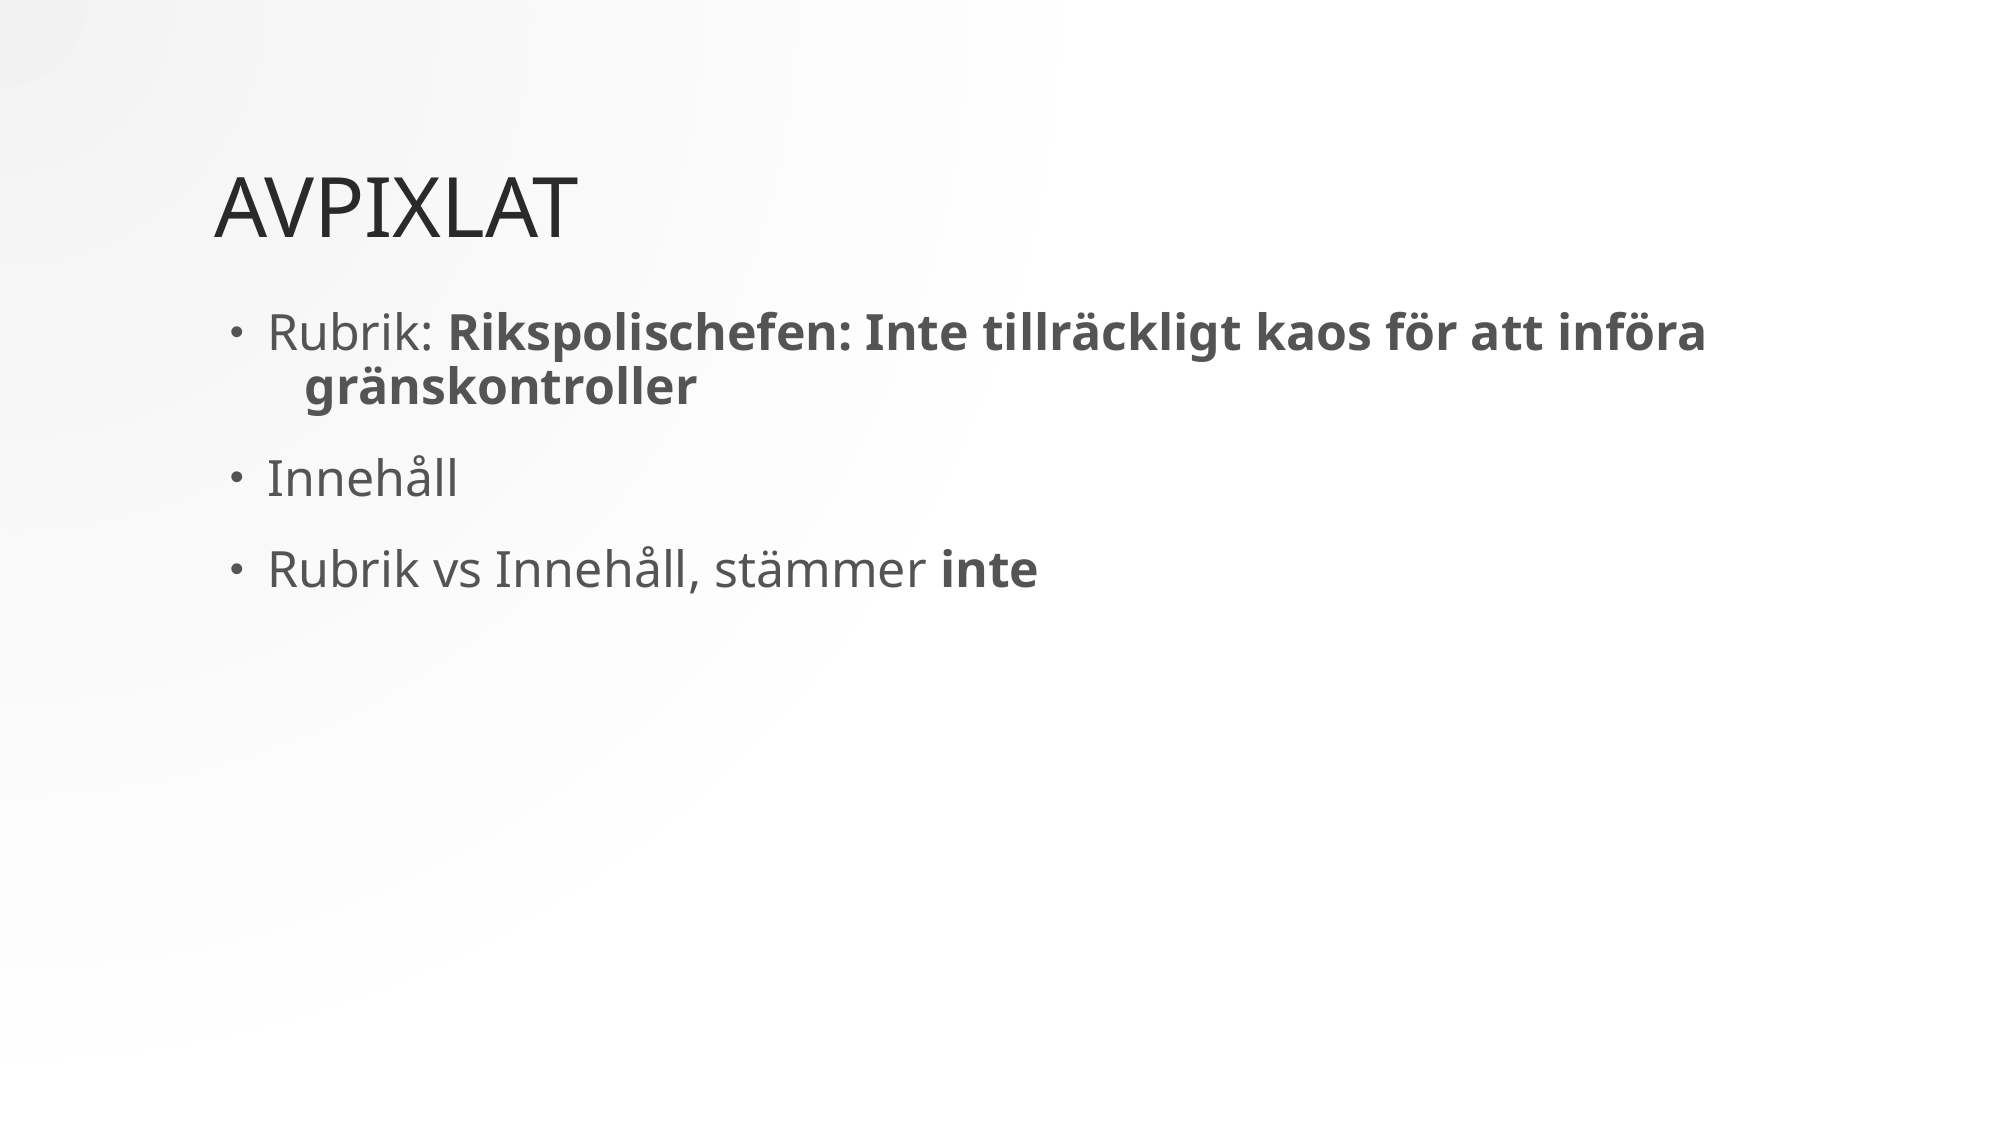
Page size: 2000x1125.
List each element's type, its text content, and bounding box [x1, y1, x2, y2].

title Avpixlat [199, 45, 1800, 263]
list Rubrik: Rikspolischefen: Inte tillräckligt kaos för att införa gränskontroller Innehåll Rubrik vs Innehåll, stämmer inte [199, 299, 1800, 1013]
